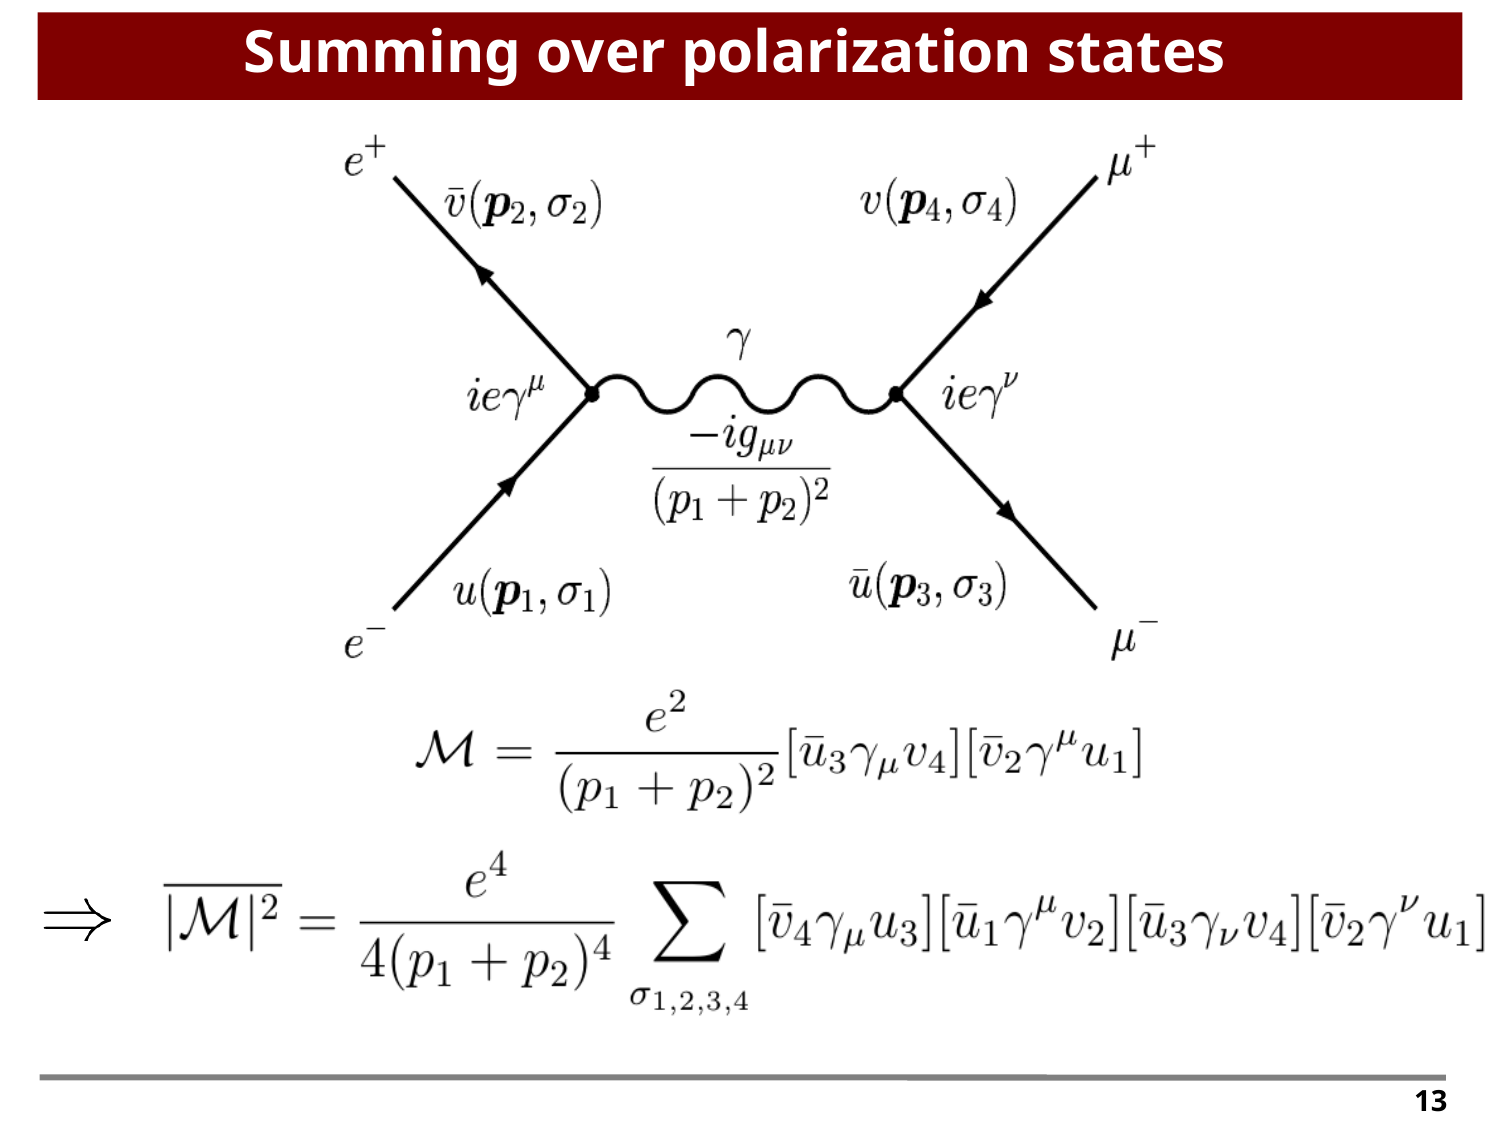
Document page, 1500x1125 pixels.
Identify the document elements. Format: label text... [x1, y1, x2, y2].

picture [131, 113, 1500, 1017]
title Summing over polarization states [45, 12, 1456, 96]
picture [43, 898, 111, 941]
